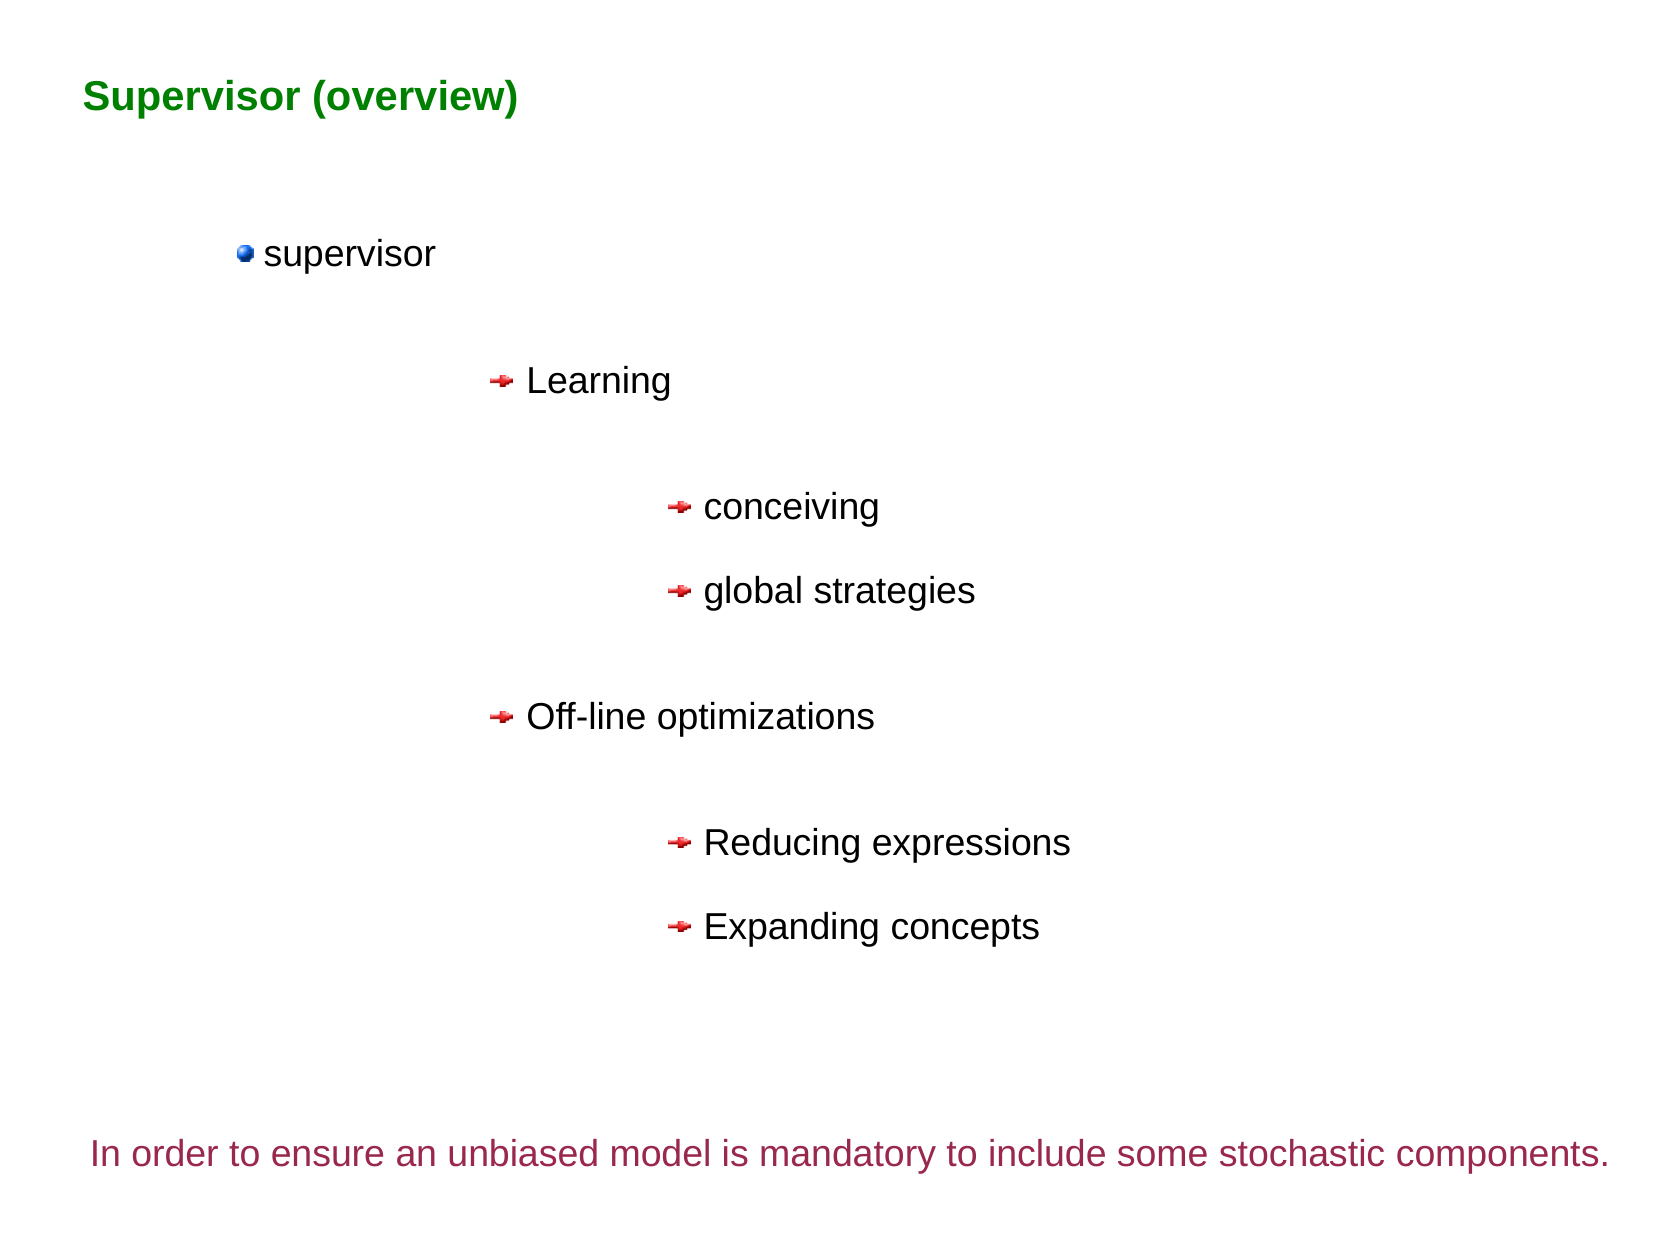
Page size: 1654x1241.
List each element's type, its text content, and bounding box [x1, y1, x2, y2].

title Supervisor (overview) [82, 0, 1571, 193]
text_box In order to ensure an unbiased model is mandatory to include some stochastic components. [75, 1125, 1636, 1182]
text_box Learning conceiving global strategies Off-line optimizations Reducing expressions Expanding concepts [440, 352, 1087, 997]
text_box supervisor [222, 225, 638, 282]
